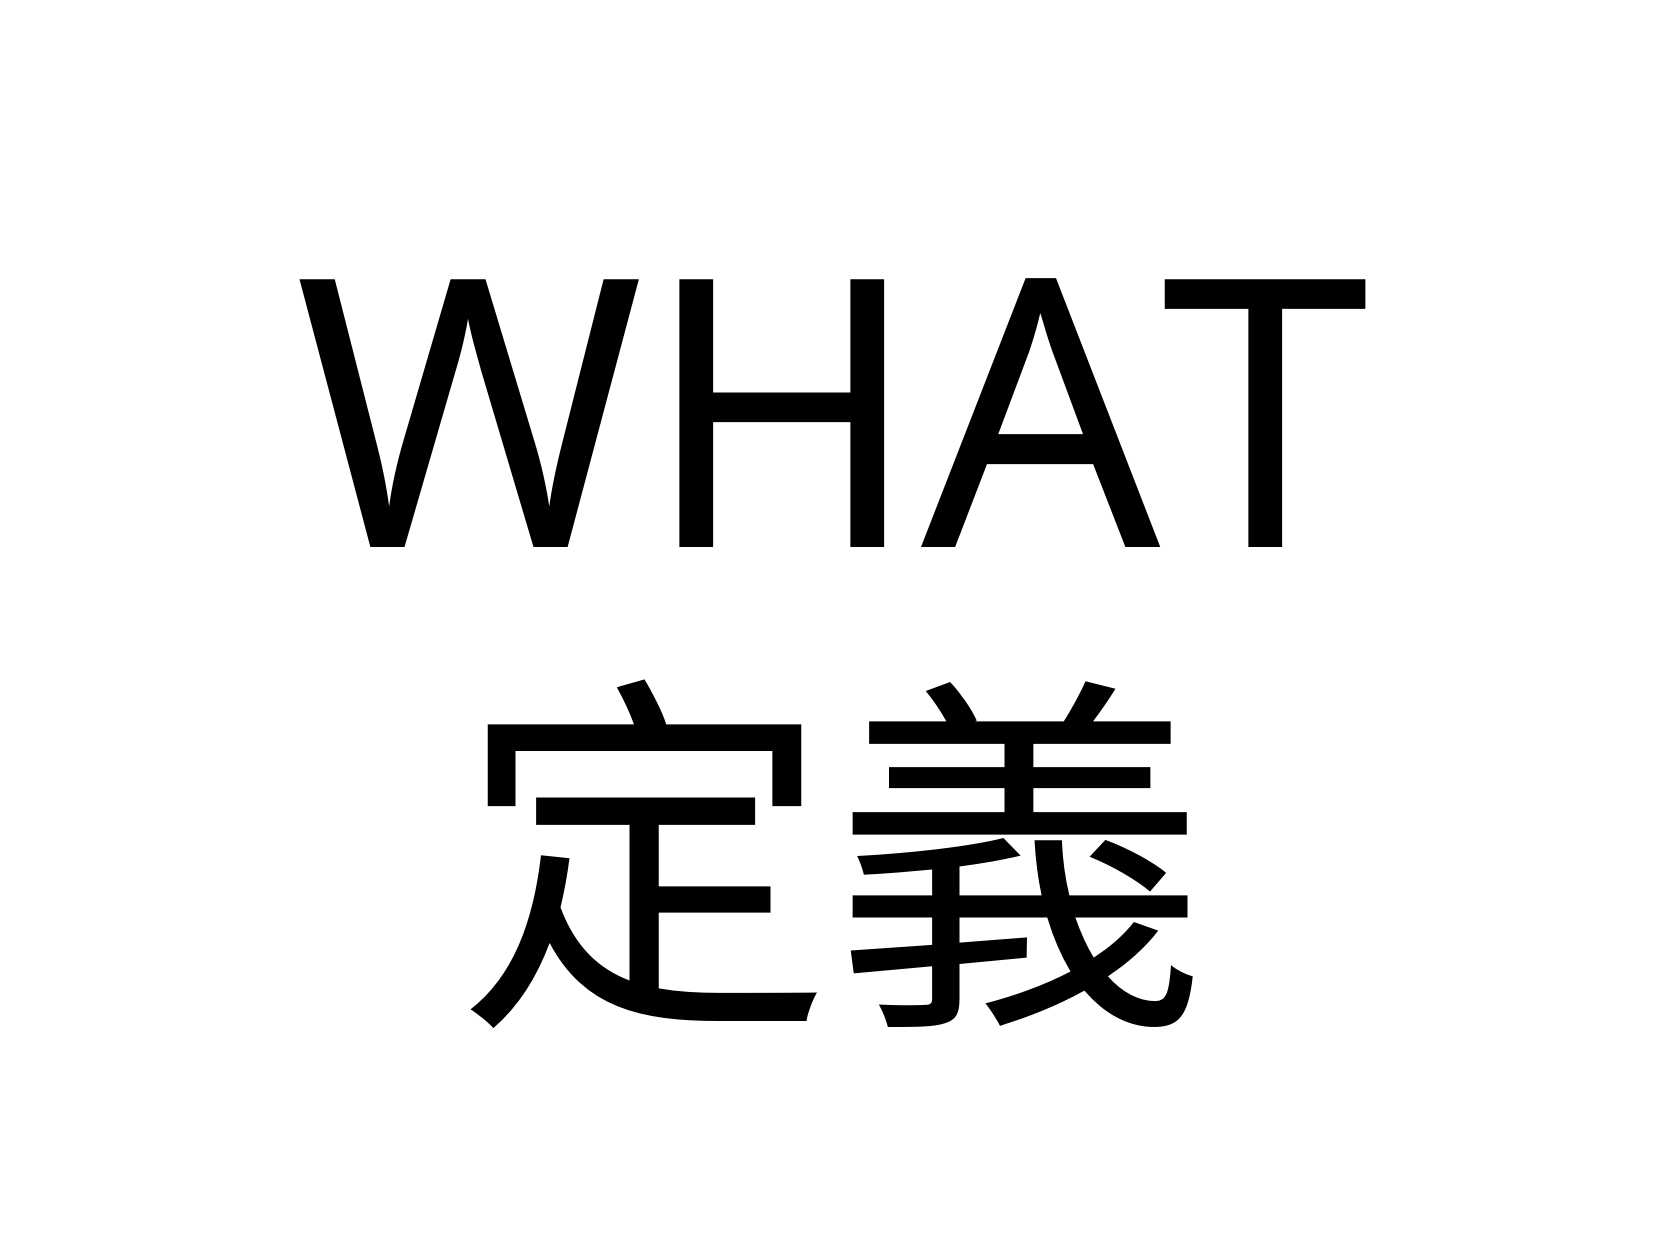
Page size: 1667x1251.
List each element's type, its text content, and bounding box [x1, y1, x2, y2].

text_box WHAT 定義 [124, 165, 1542, 1081]
